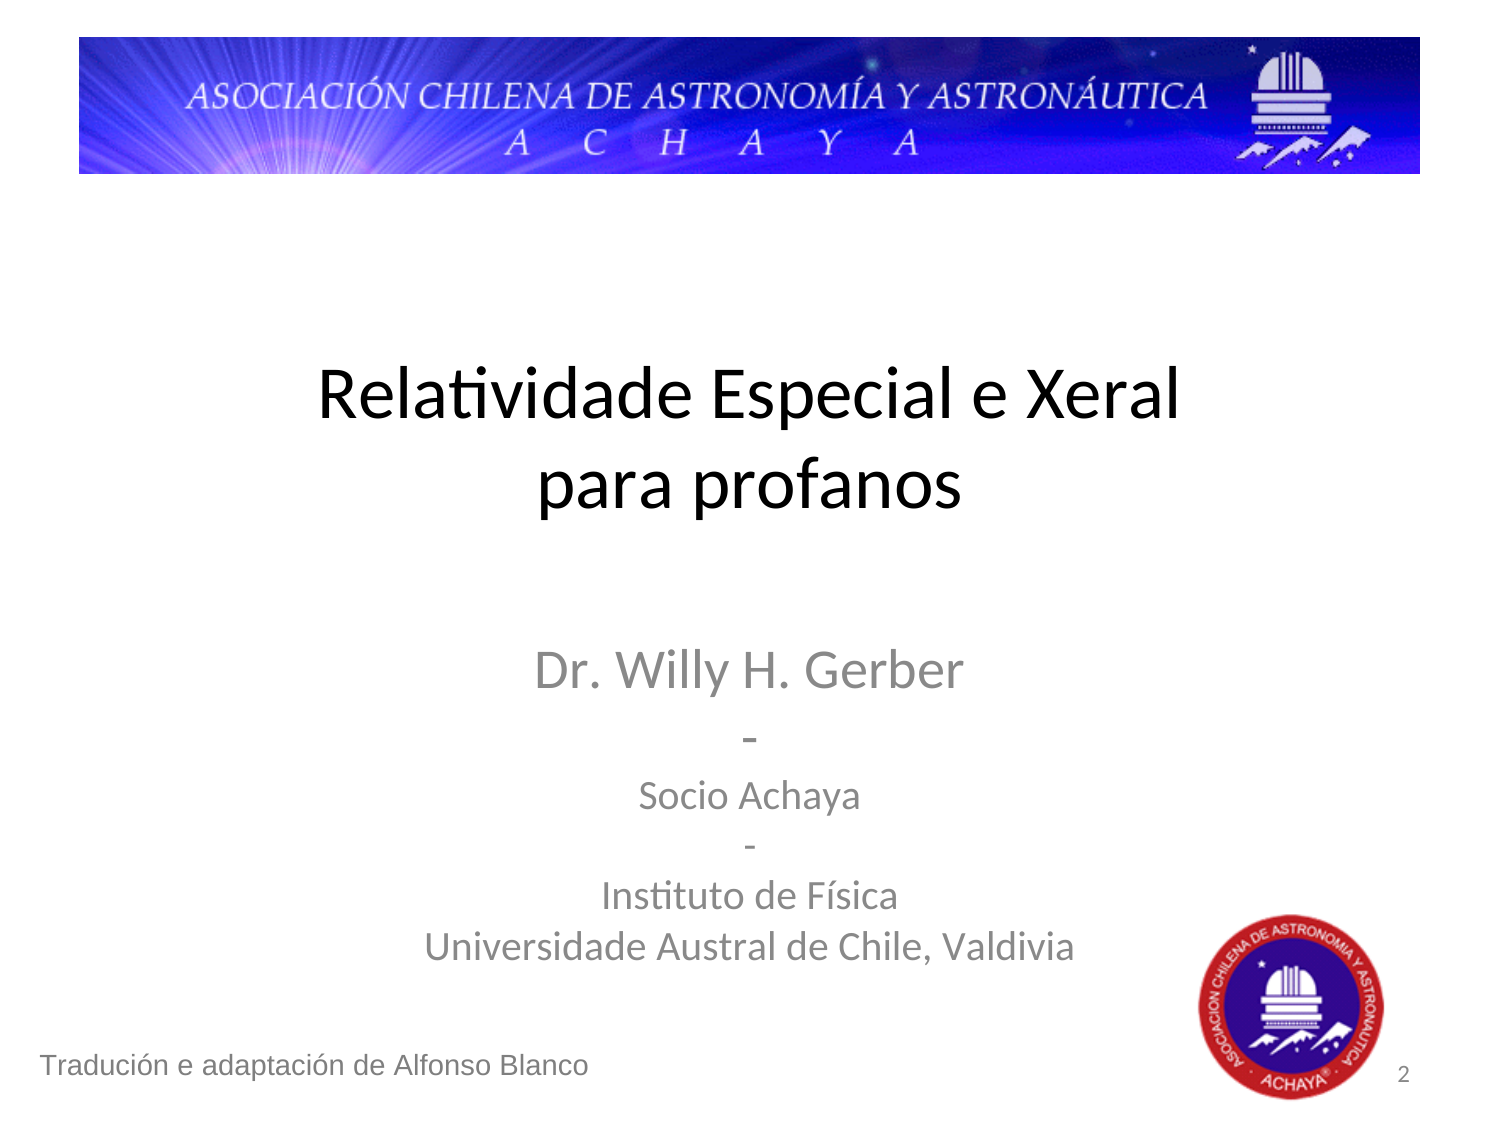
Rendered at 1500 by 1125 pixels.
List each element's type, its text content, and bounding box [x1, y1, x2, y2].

subtitle Dr. Willy H. Gerber - Socio Achaya - Instituto de Física Universidade Austral de Chile, Valdivia [225, 637, 1276, 1000]
text_box Tradución e adaptación de Alfonso Blanco [0, 1039, 630, 1090]
title Relatividade Especial e Xeral para profanos [112, 312, 1388, 554]
picture [79, 37, 1420, 174]
picture [1189, 910, 1393, 1042]
text_box <número> [1074, 1042, 1426, 1103]
